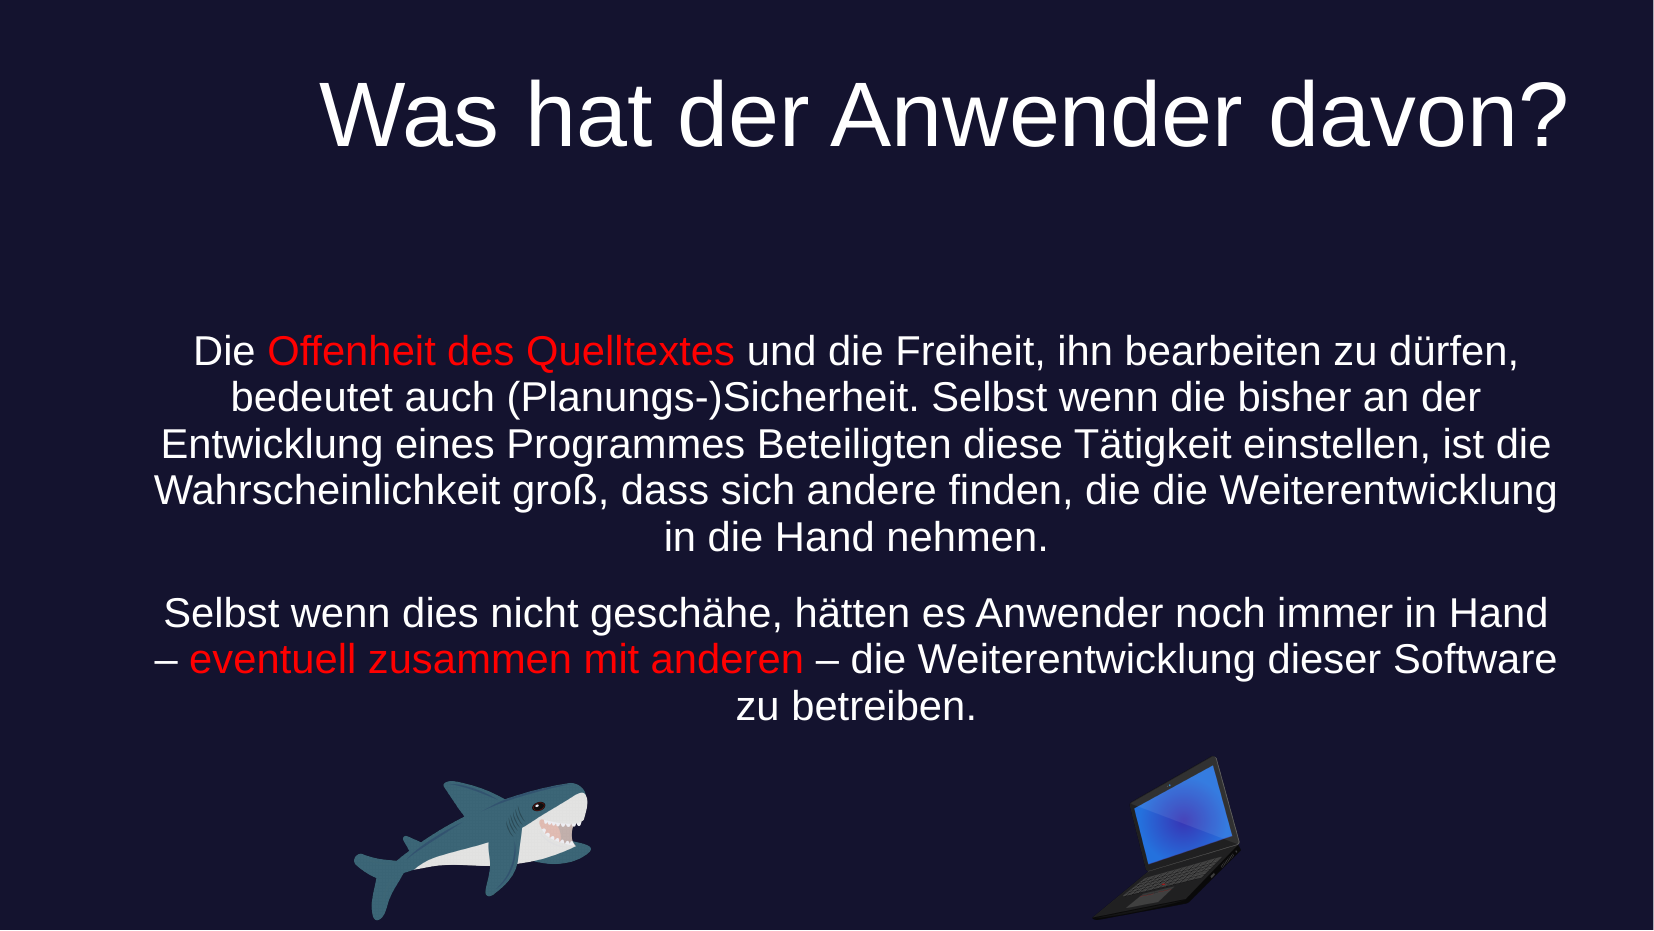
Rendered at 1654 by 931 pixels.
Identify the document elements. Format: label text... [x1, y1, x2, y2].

picture [354, 836, 591, 931]
picture [1092, 836, 1241, 920]
list Die Offenheit des Quelltextes und die Freiheit, ihn bearbeiten zu dürfen, bedeutet auch (Planungs-)Sicherheit. Selbst wenn die bisher an der Entwicklung eines Programmes Beteiligten diese Tätigkeit einstellen, ist die Wahrscheinlichkeit groß, dass sich andere finden, die die Weiterentwicklung in die Hand nehmen. Selbst wenn dies nicht geschähe, hätten es Anwender noch immer in Hand – eventuell zusammen mit anderen – die Weiterentwicklung dieser Software zu betreiben. [76, 221, 1565, 836]
title Was hat der Anwender davon? [82, 37, 1571, 193]
